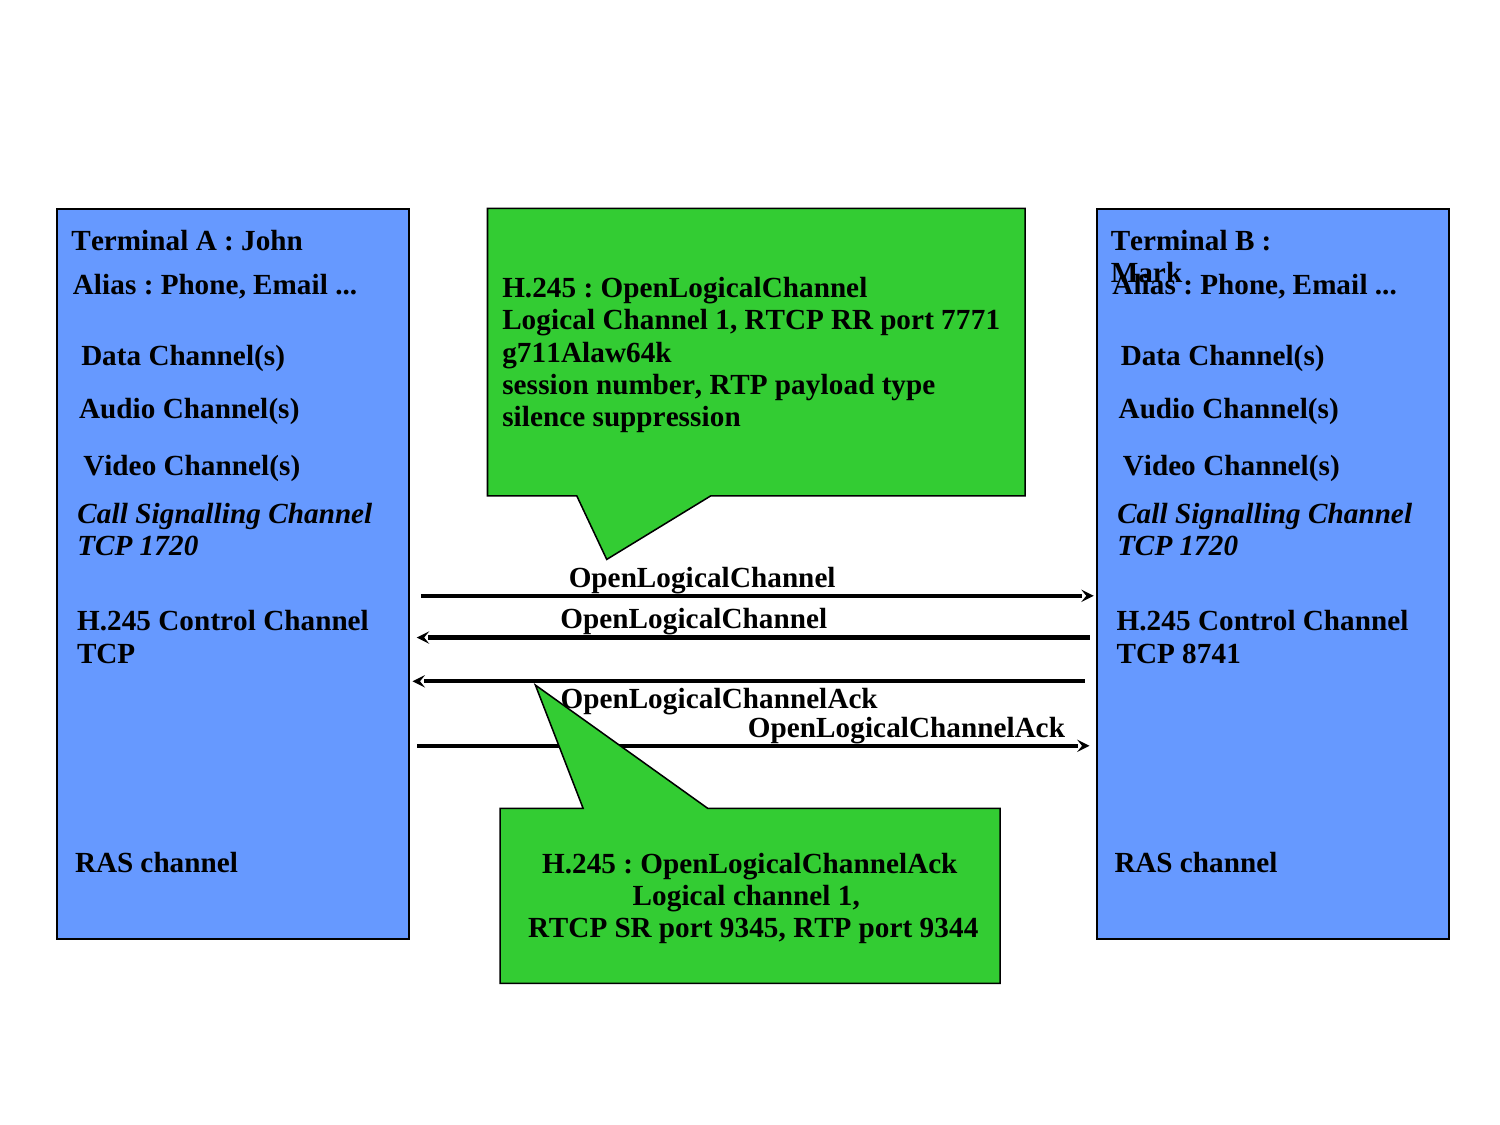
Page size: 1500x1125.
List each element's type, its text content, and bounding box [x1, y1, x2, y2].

text_box OpenLogicalChannelAck [545, 674, 894, 679]
text_box Data Channel(s) [66, 331, 302, 380]
text_box H.245 Control Channel TCP [61, 597, 386, 678]
text_box Terminal A : John [56, 217, 319, 265]
text_box RAS channel [59, 838, 254, 887]
text_box Video Channel(s) [68, 442, 317, 490]
text_box Terminal B : Mark [1095, 217, 1366, 297]
text_box Call Signalling Channel TCP 1720 [62, 489, 389, 570]
text_box OpenLogicalChannelAck [545, 683, 894, 723]
text_box H.245 Control Channel TCP 8741 [1101, 597, 1425, 678]
text_box RAS channel [1099, 838, 1294, 887]
text_box H.245 : OpenLogicalChannelAck Logical channel 1, RTCP SR port 9345, RTP port 9344 [500, 685, 1001, 984]
text_box Data Channel(s) [1105, 331, 1341, 380]
text_box Video Channel(s) [1107, 442, 1356, 490]
text_box Alias : Phone, Email ... [1097, 261, 1413, 309]
text_box Audio Channel(s) [1103, 384, 1355, 432]
text_box OpenLogicalChannel [553, 553, 852, 602]
text_box OpenLogicalChannel [545, 595, 844, 643]
text_box OpenLogicalChannelAck [732, 703, 1081, 752]
text_box [57, 209, 410, 939]
text_box Audio Channel(s) [64, 384, 316, 432]
text_box Call Signalling Channel TCP 1720 [1102, 489, 1428, 570]
text_box Alias : Phone, Email ... [57, 261, 373, 309]
text_box H.245 : OpenLogicalChannel Logical Channel 1, RTCP RR port 7771 g711Alaw64k session number, RTP payload type silence suppression [487, 208, 1026, 560]
text_box [1096, 209, 1449, 939]
